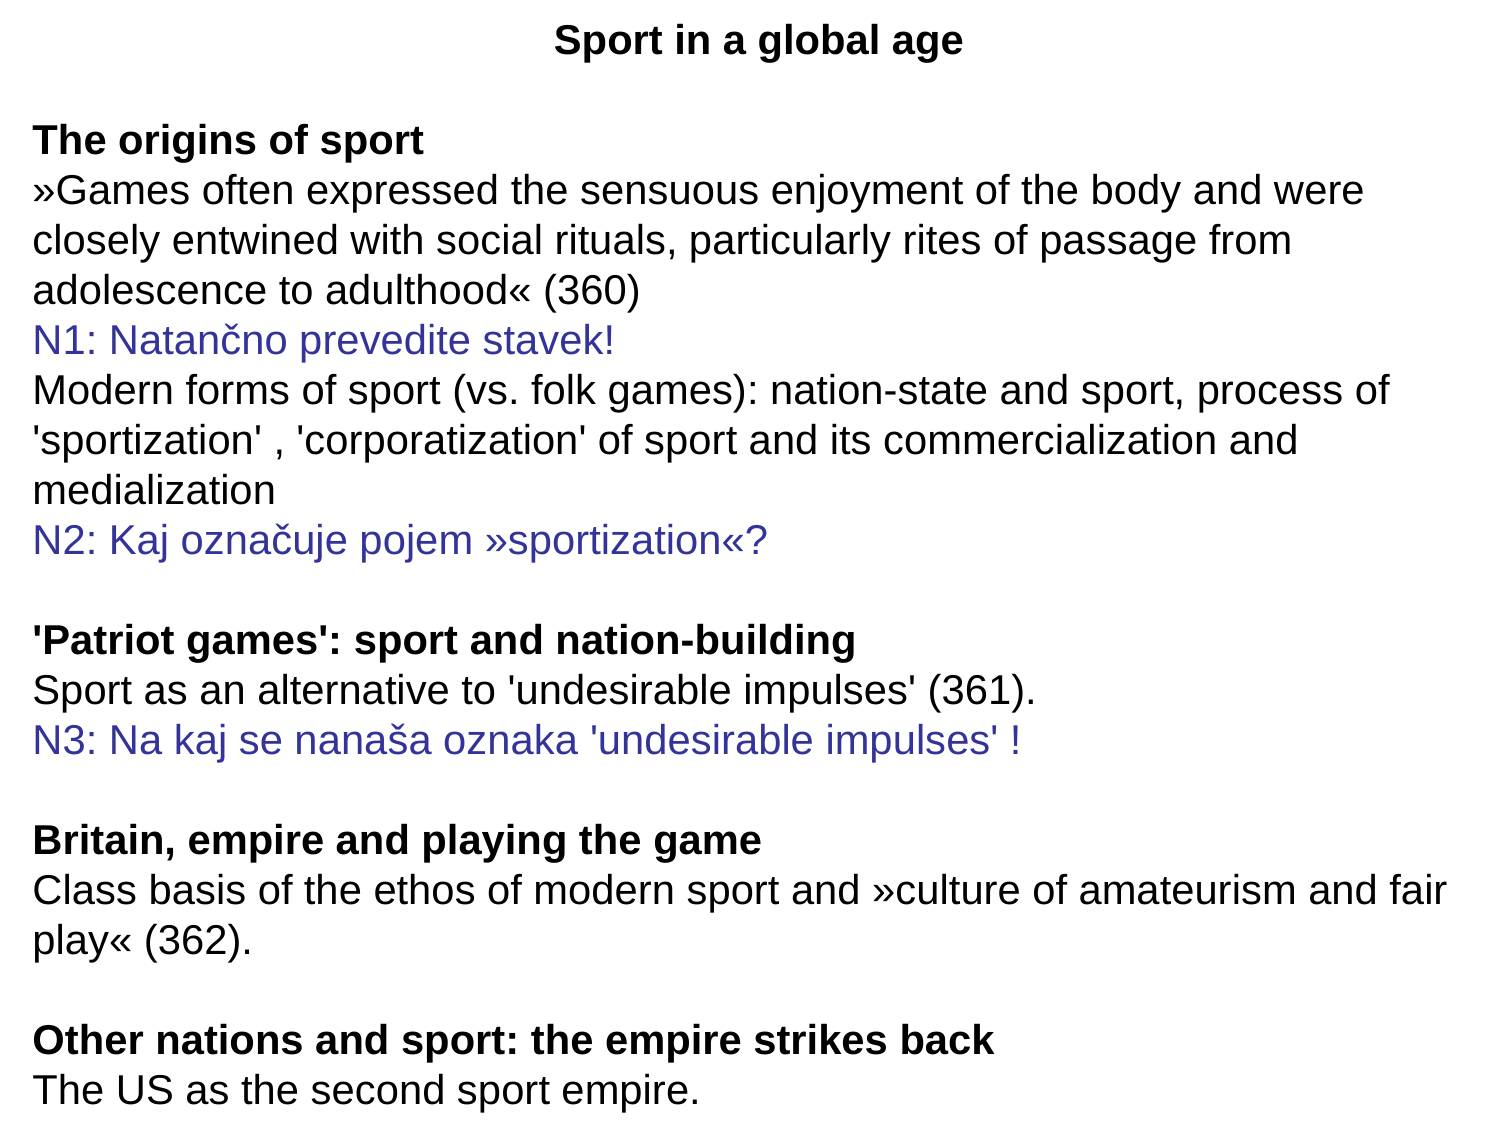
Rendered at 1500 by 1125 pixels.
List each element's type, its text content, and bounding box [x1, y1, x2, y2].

text_box Sport in a global age The origins of sport »Games often expressed the sensuous enjoyment of the body and were closely entwined with social rituals, particularly rites of passage from adolescence to adulthood« (360) N1: Natančno prevedite stavek! Modern forms of sport (vs. folk games): nation-state and sport, process of 'sportization' , 'corporatization' of sport and its commercialization and medialization N2: Kaj označuje pojem »sportization«? 'Patriot games': sport and nation-building Sport as an alternative to 'undesirable impulses' (361). N3: Na kaj se nanaša oznaka 'undesirable impulses' ! Britain, empire and playing the game Class basis of the ethos of modern sport and »culture of amateurism and fair play« (362). Other nations and sport: the empire strikes back The US as the second sport empire. [17, 4, 1500, 1121]
